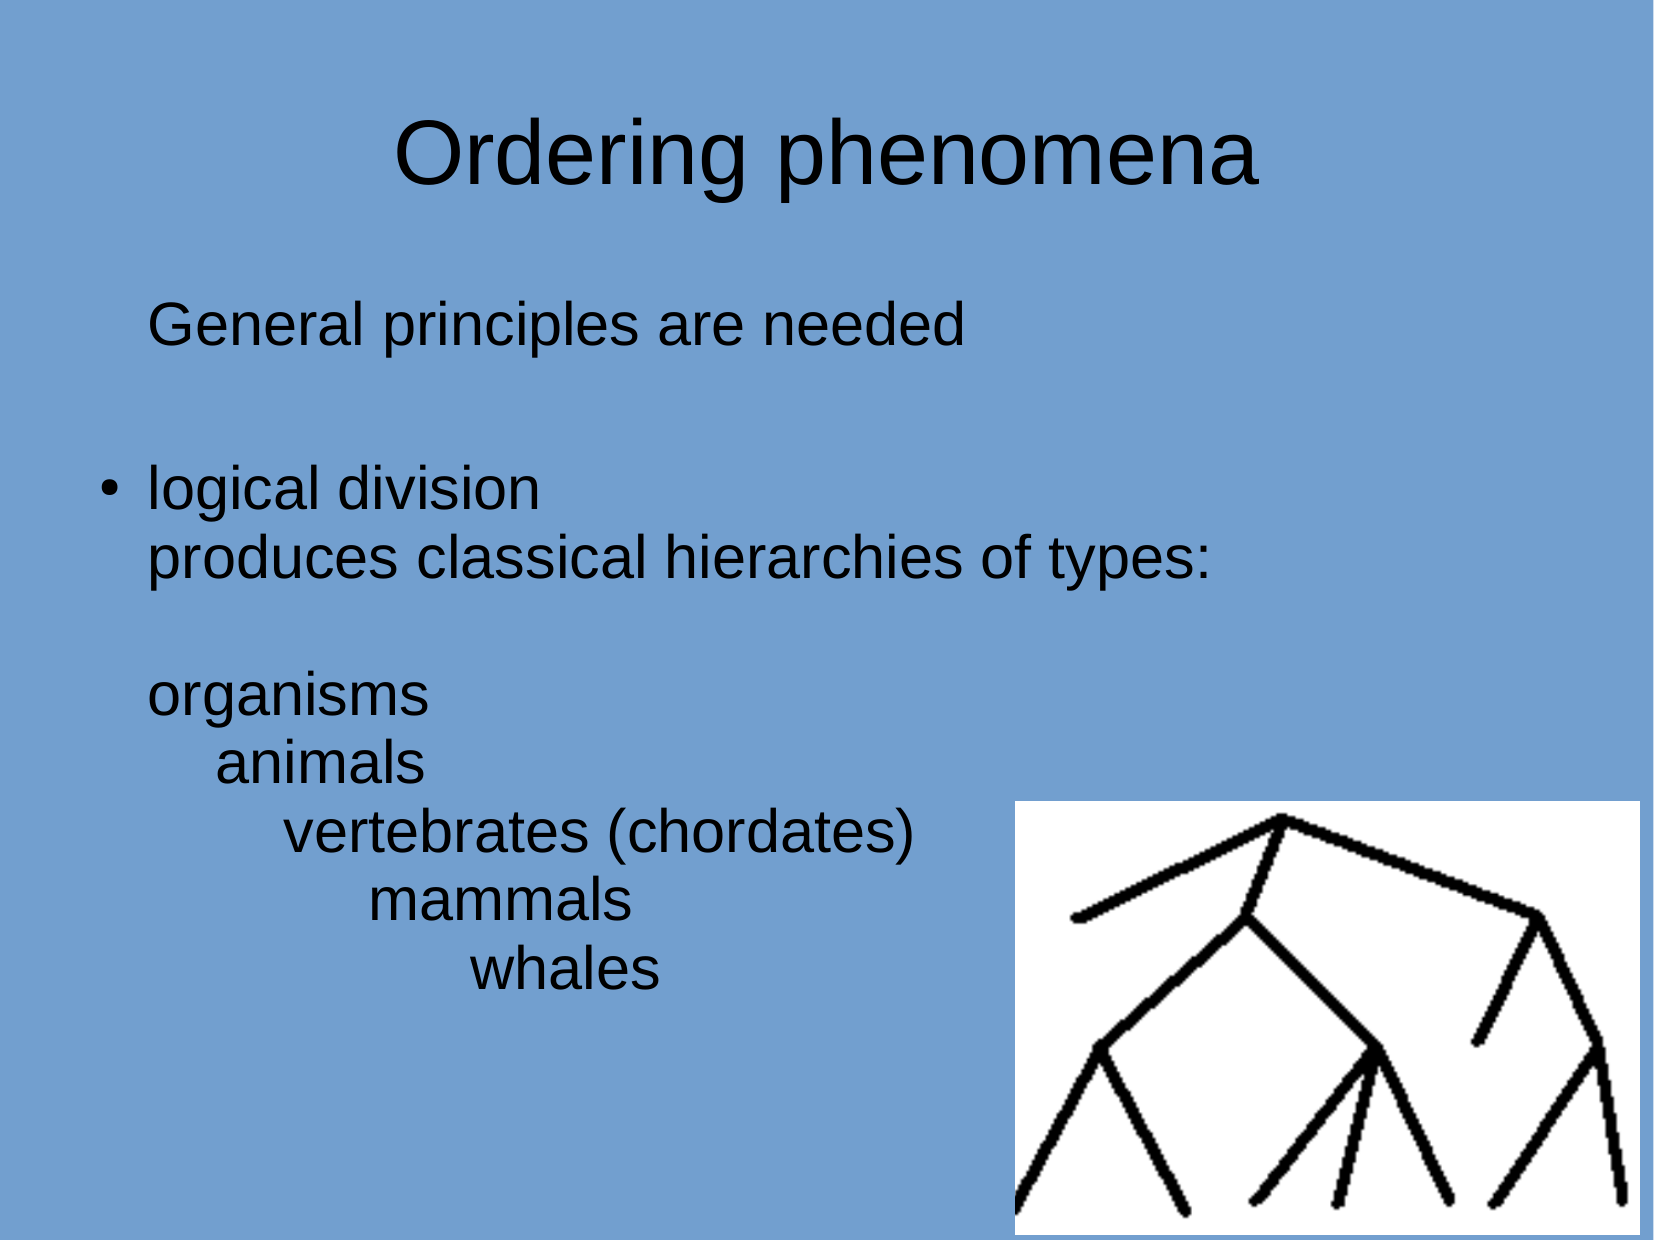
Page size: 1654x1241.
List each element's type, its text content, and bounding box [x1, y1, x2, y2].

title Ordering phenomena [82, 49, 1571, 257]
list General principles are needed logical division produces classical hierarchies of types: organisms animals vertebrates (chordates) mammals whales [82, 290, 1571, 1010]
picture [1015, 801, 1640, 1235]
